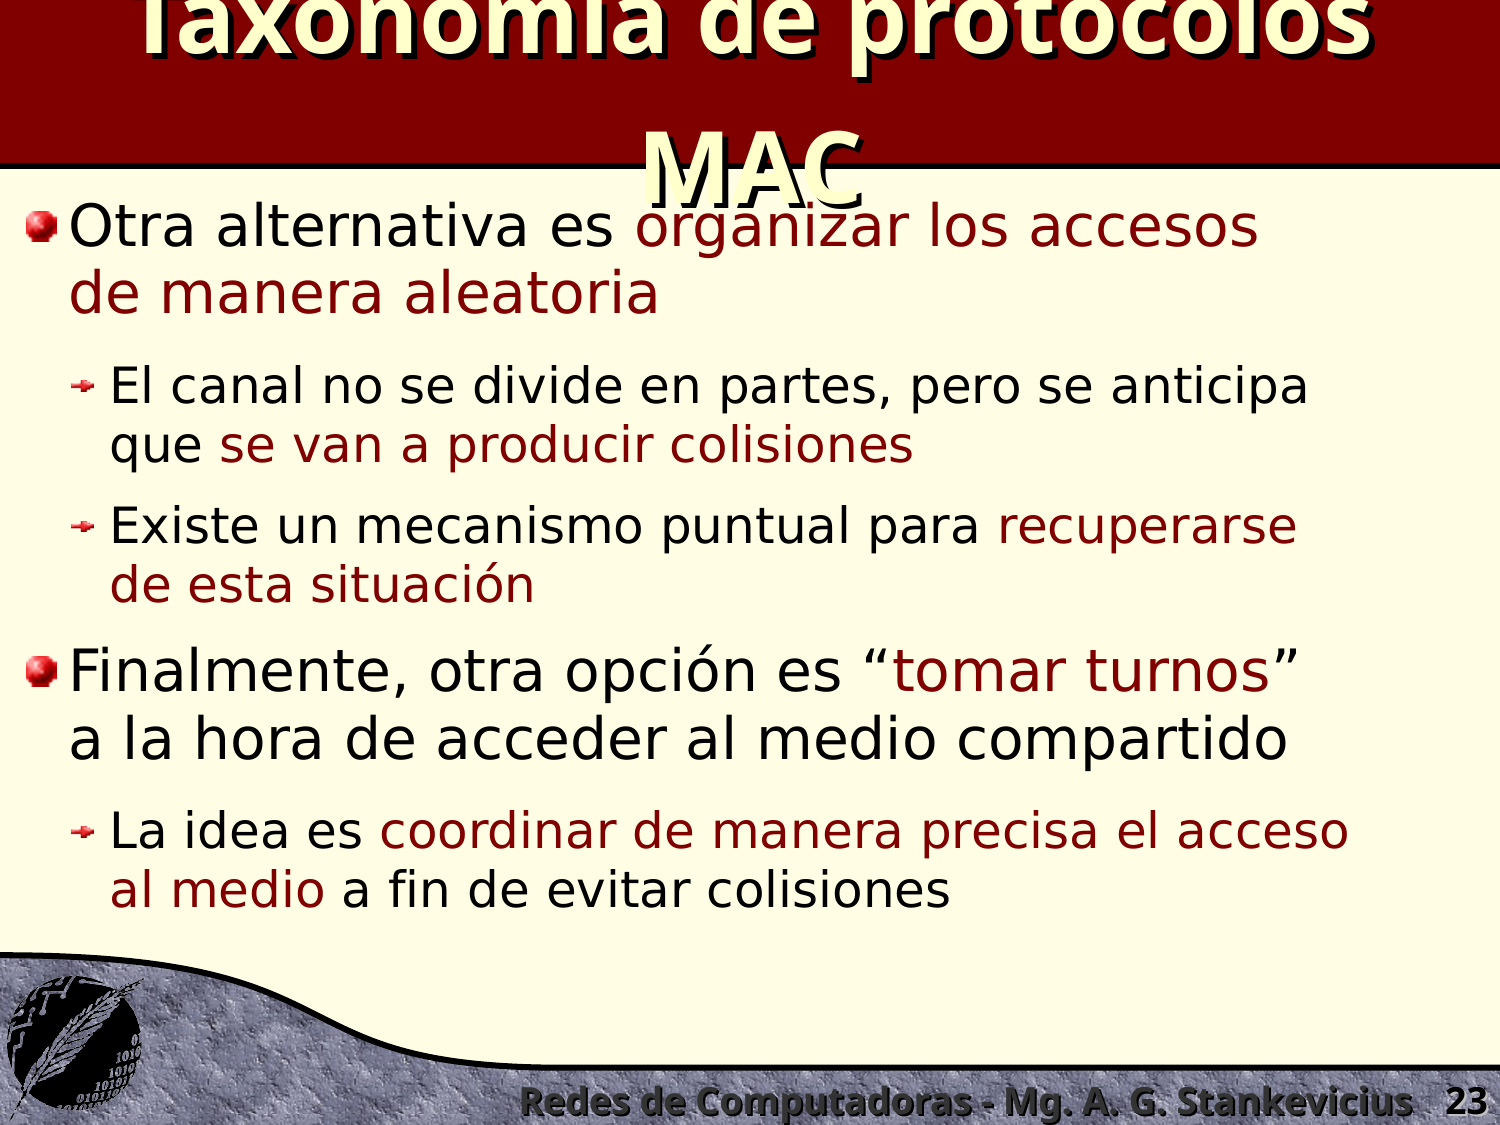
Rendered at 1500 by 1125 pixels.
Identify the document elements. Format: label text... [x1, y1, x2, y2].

picture [790, 1100, 795, 1110]
list Otra alternativa es organizar los accesos de manera aleatoria El canal no se divide en partes, pero se anticipa que se van a producir colisiones Existe un mecanismo puntual para recuperarse de esta situación Finalmente, otra opción es “tomar turnos” a la hora de acceder al medio compartido La idea es coordinar de manera precisa el acceso al medio a fin de evitar colisiones [11, 192, 1486, 921]
picture [0, 959, 1500, 1125]
picture [1047, 1100, 1054, 1110]
title Taxonomía de protocolos MAC [15, 5, 1485, 160]
